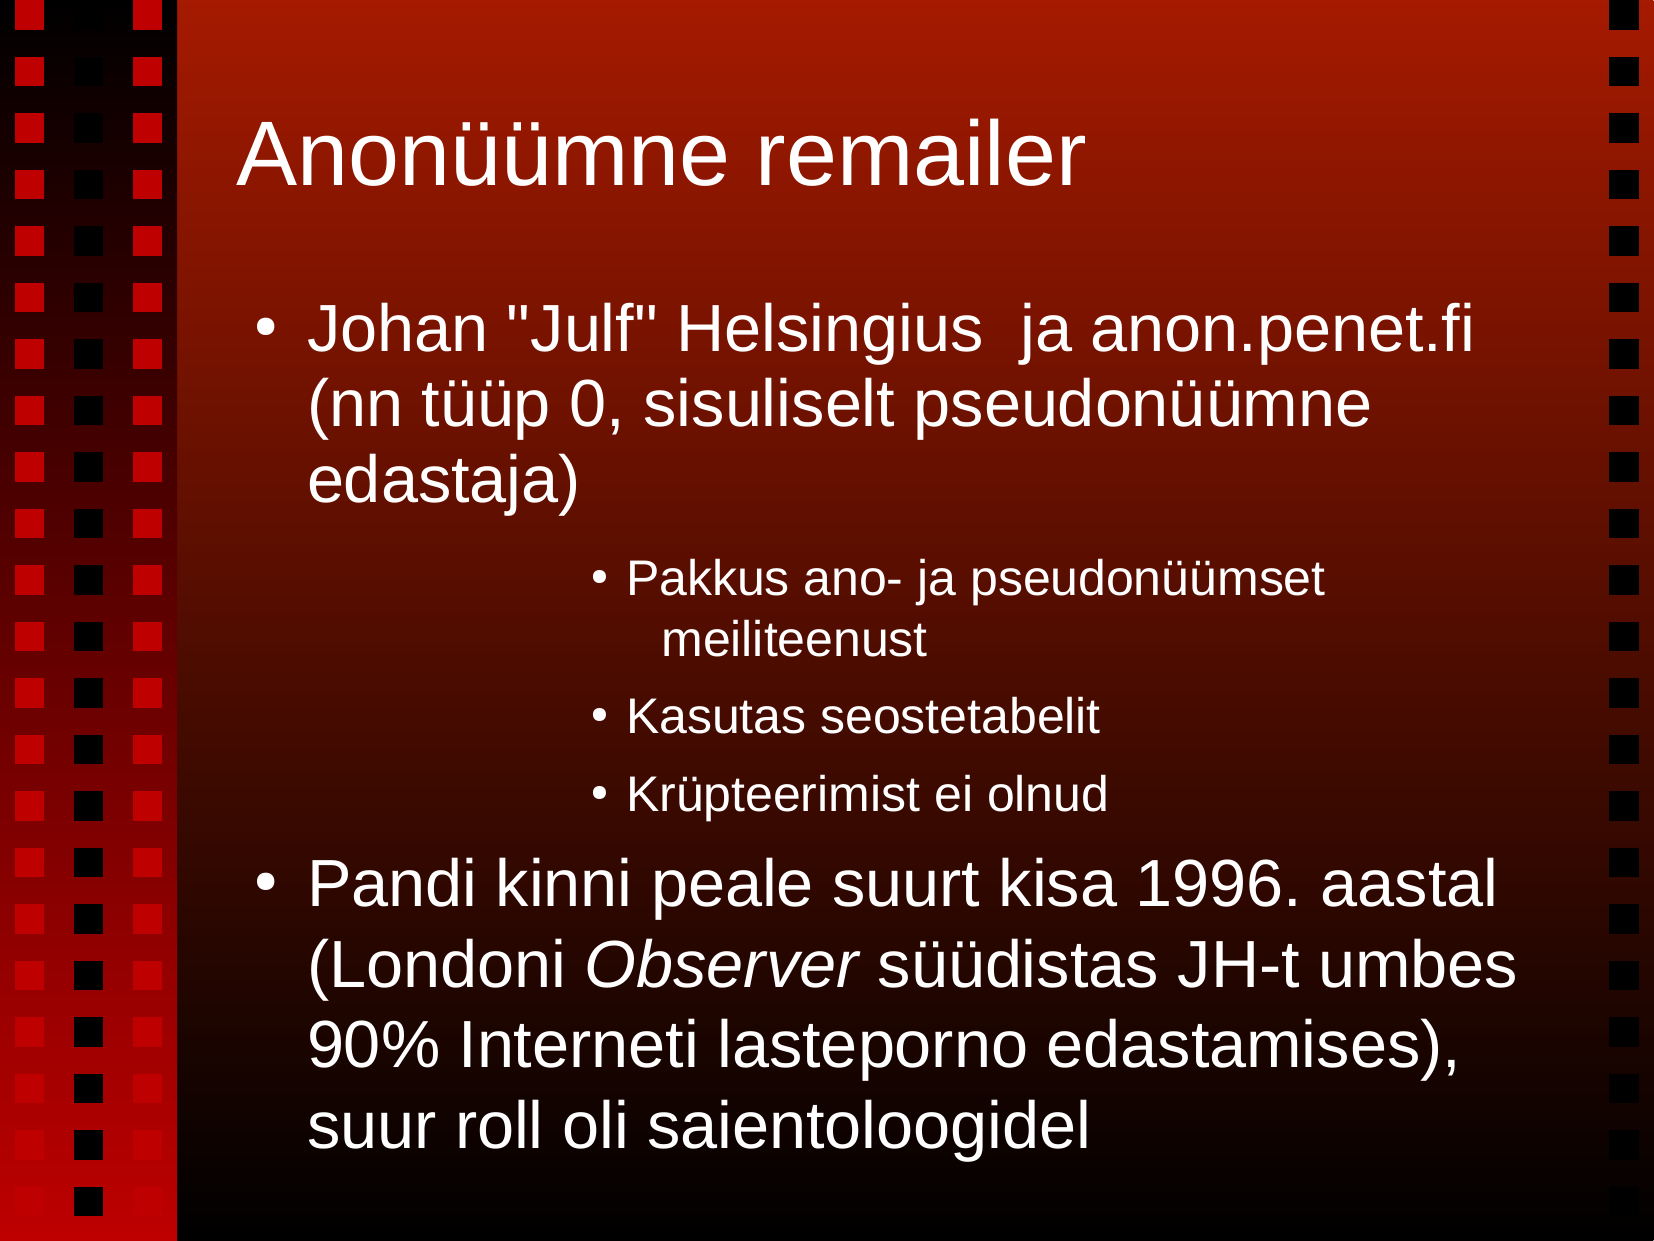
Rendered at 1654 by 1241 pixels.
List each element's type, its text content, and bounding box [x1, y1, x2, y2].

title Anonüümne remailer [236, 49, 1571, 257]
list Johan "Julf" Helsingius ja anon.penet.fi (nn tüüp 0, sisuliselt pseudonüümne edastaja) Pakkus ano- ja pseudonüümset meiliteenust Kasutas seostetabelit Krüpteerimist ei olnud Pandi kinni peale suurt kisa 1996. aastal (Londoni Observer süüdistas JH-t umbes 90% Interneti lasteporno edastamises), suur roll oli saientoloogidel [236, 290, 1571, 1163]
